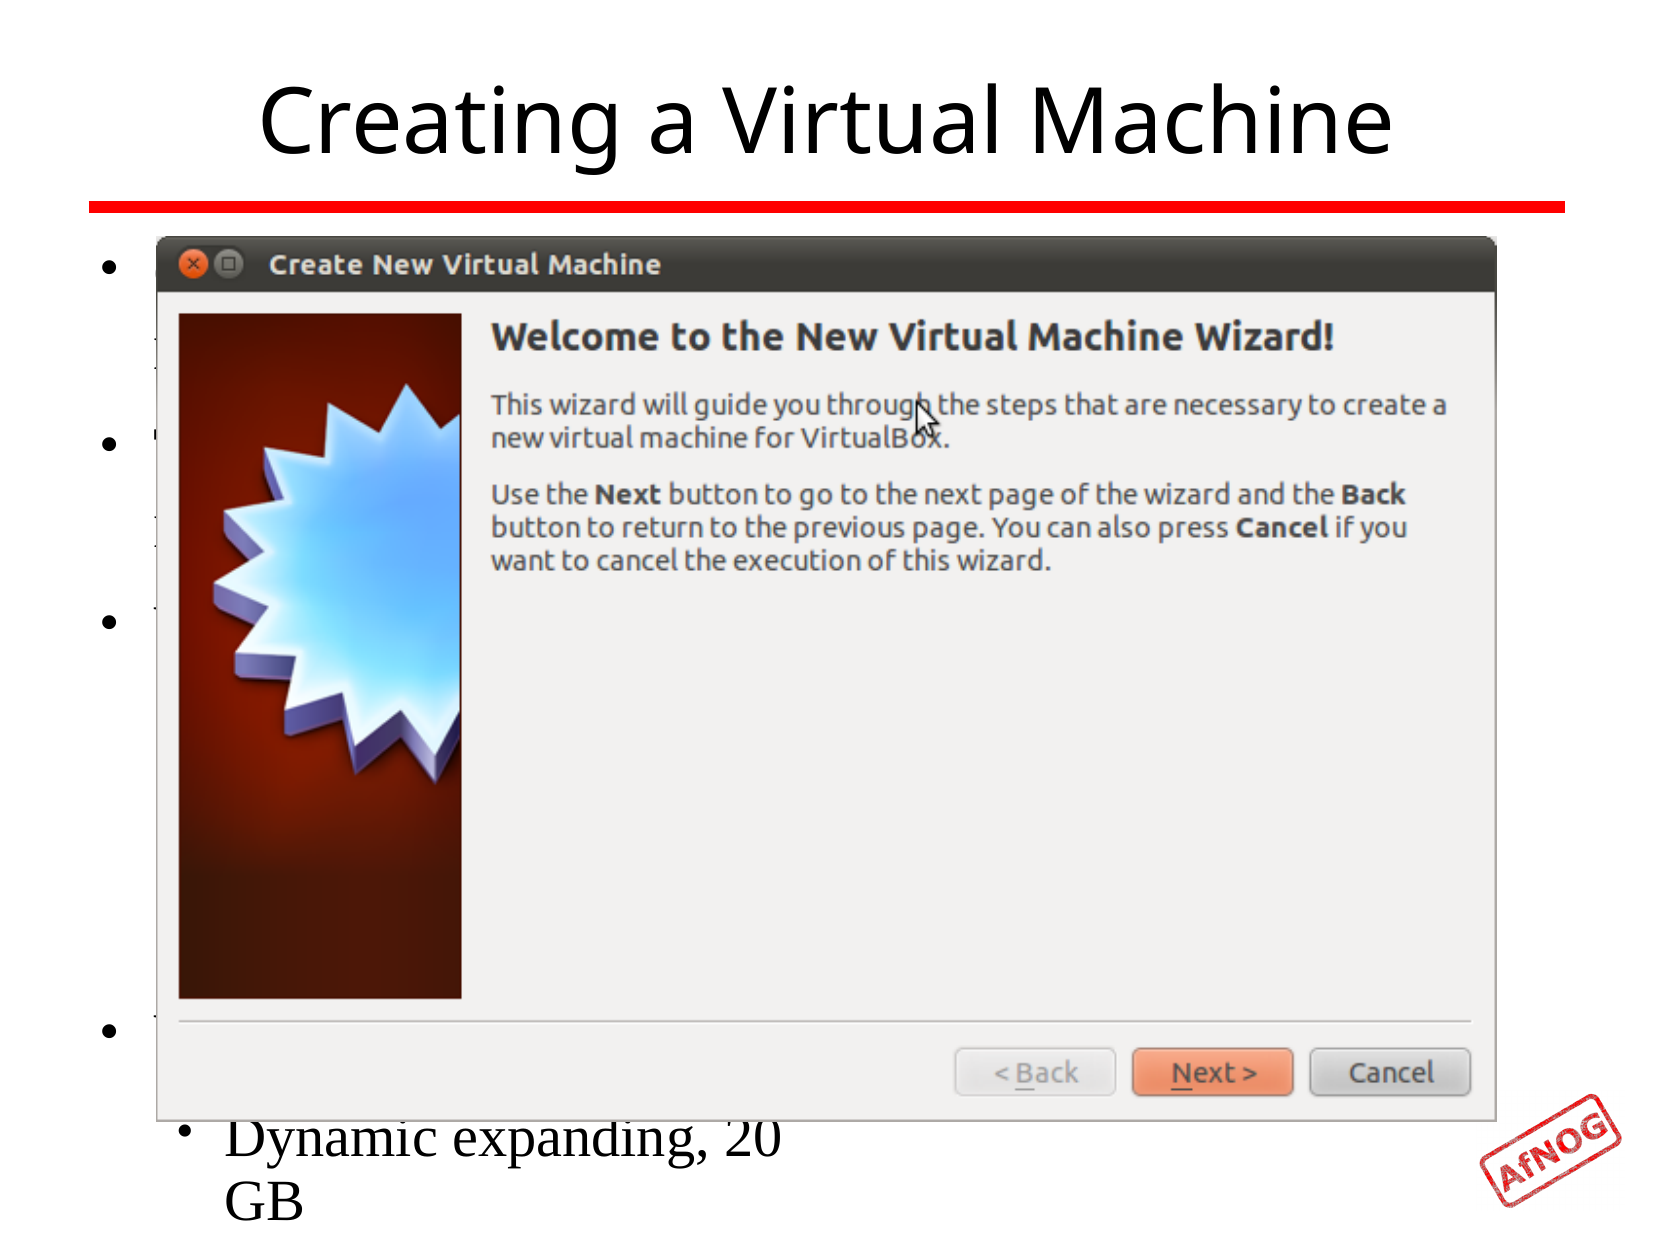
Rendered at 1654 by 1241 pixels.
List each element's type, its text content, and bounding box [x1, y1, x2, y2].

picture [1476, 1090, 1625, 1211]
title Creating a Virtual Machine [88, 29, 1565, 207]
picture [328, 236, 1572, 1122]
list Create a New virtual machine Type FreeBSD as the name Virtual RAM: Use less than half your machine's total RAM 512MB is an acceptable minimum Virtual hard disk: Dynamic expanding, 20 GB [82, 236, 809, 1234]
